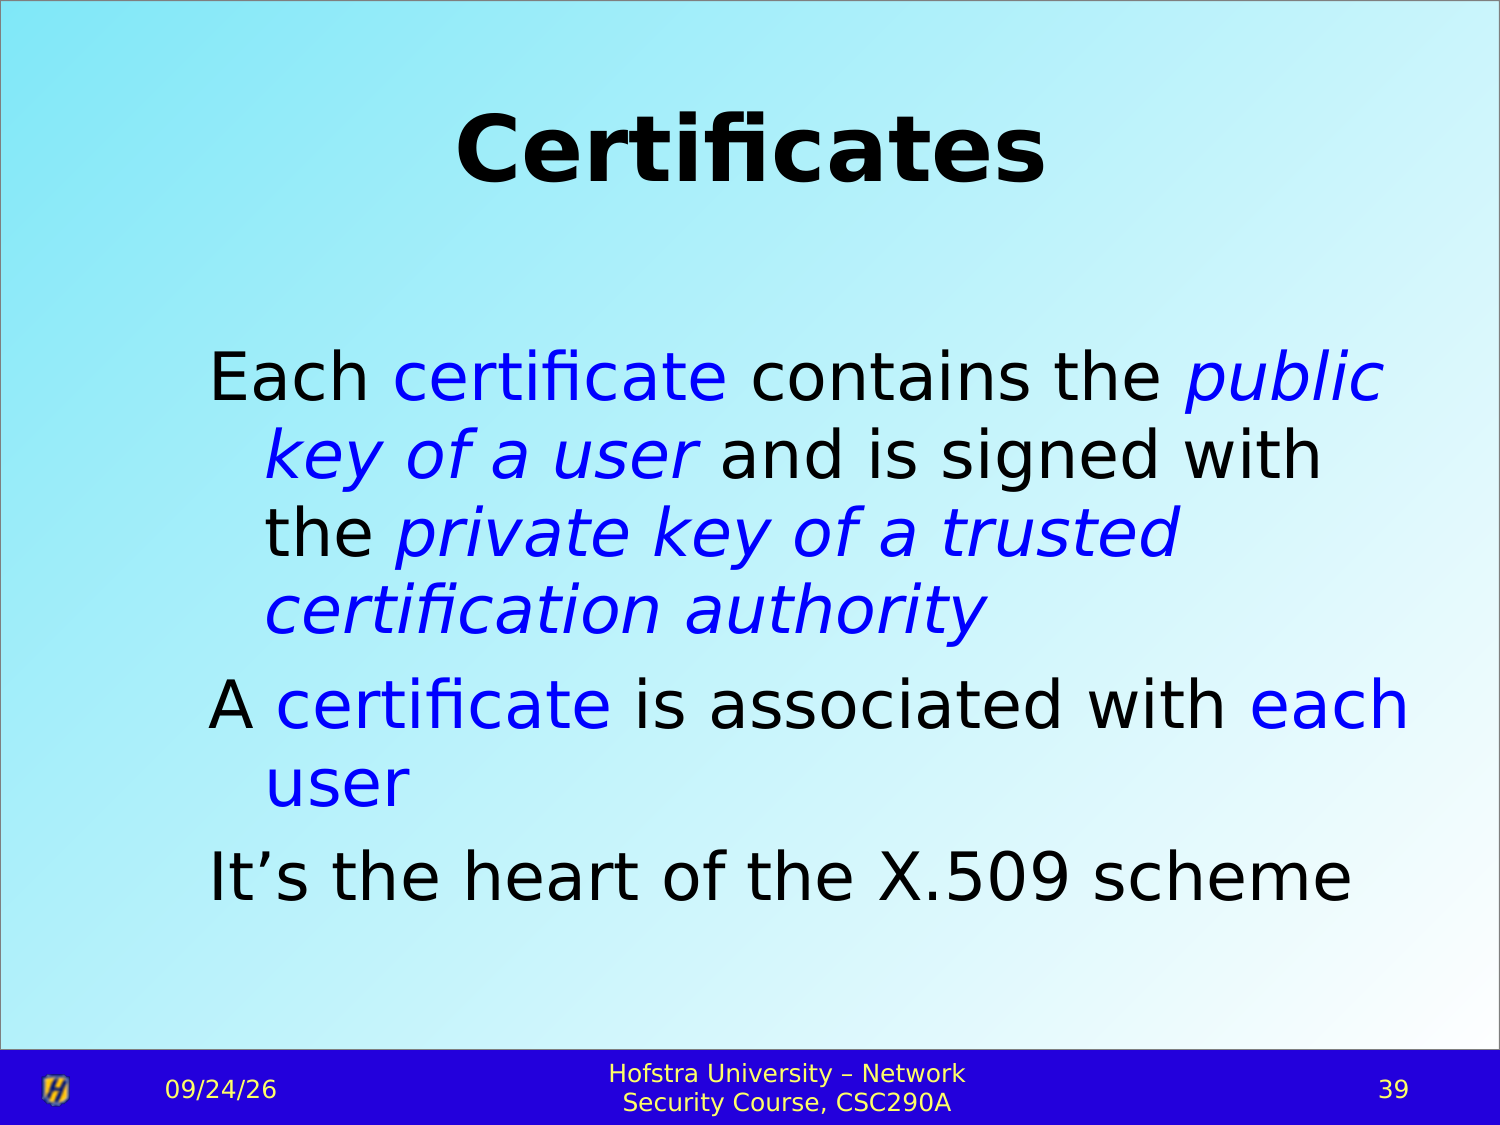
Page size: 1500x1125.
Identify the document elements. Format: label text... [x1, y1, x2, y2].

title Certificates [112, 84, 1391, 212]
list Each certificate contains the public key of a user and is signed with the private key of a trusted certification authority A certificate is associated with each user It’s the heart of the X.509 scheme [193, 330, 1469, 1007]
picture [37, 1072, 76, 1110]
